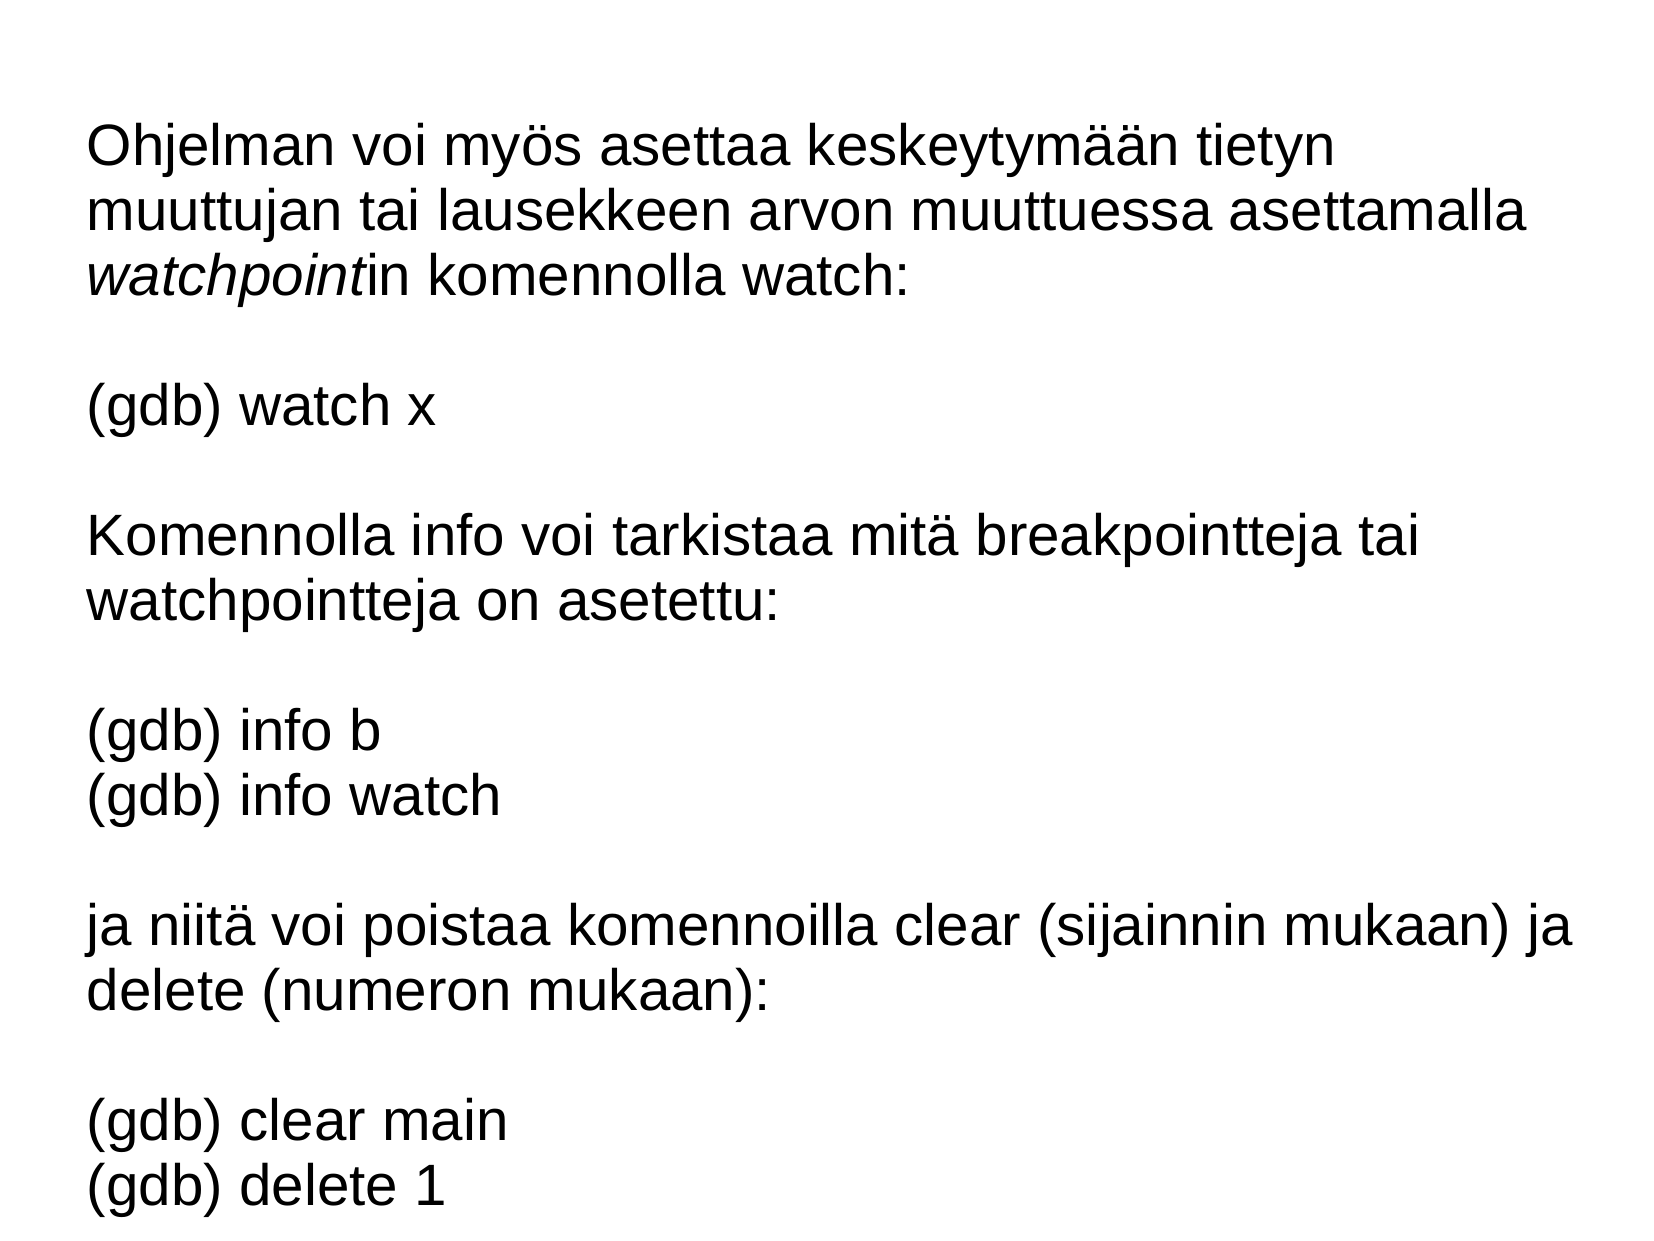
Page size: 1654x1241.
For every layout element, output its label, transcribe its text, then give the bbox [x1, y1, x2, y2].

text_box Ohjelman voi myös asettaa keskeytymään tietyn muuttujan tai lausekkeen arvon muuttuessa asettamalla watchpointin komennolla watch: (gdb) watch x Komennolla info voi tarkistaa mitä breakpointteja tai watchpointteja on asetettu: (gdb) info b (gdb) info watch ja niitä voi poistaa komennoilla clear (sijainnin mukaan) ja delete (numeron mukaan): (gdb) clear main (gdb) delete 1 [86, 112, 1576, 1218]
